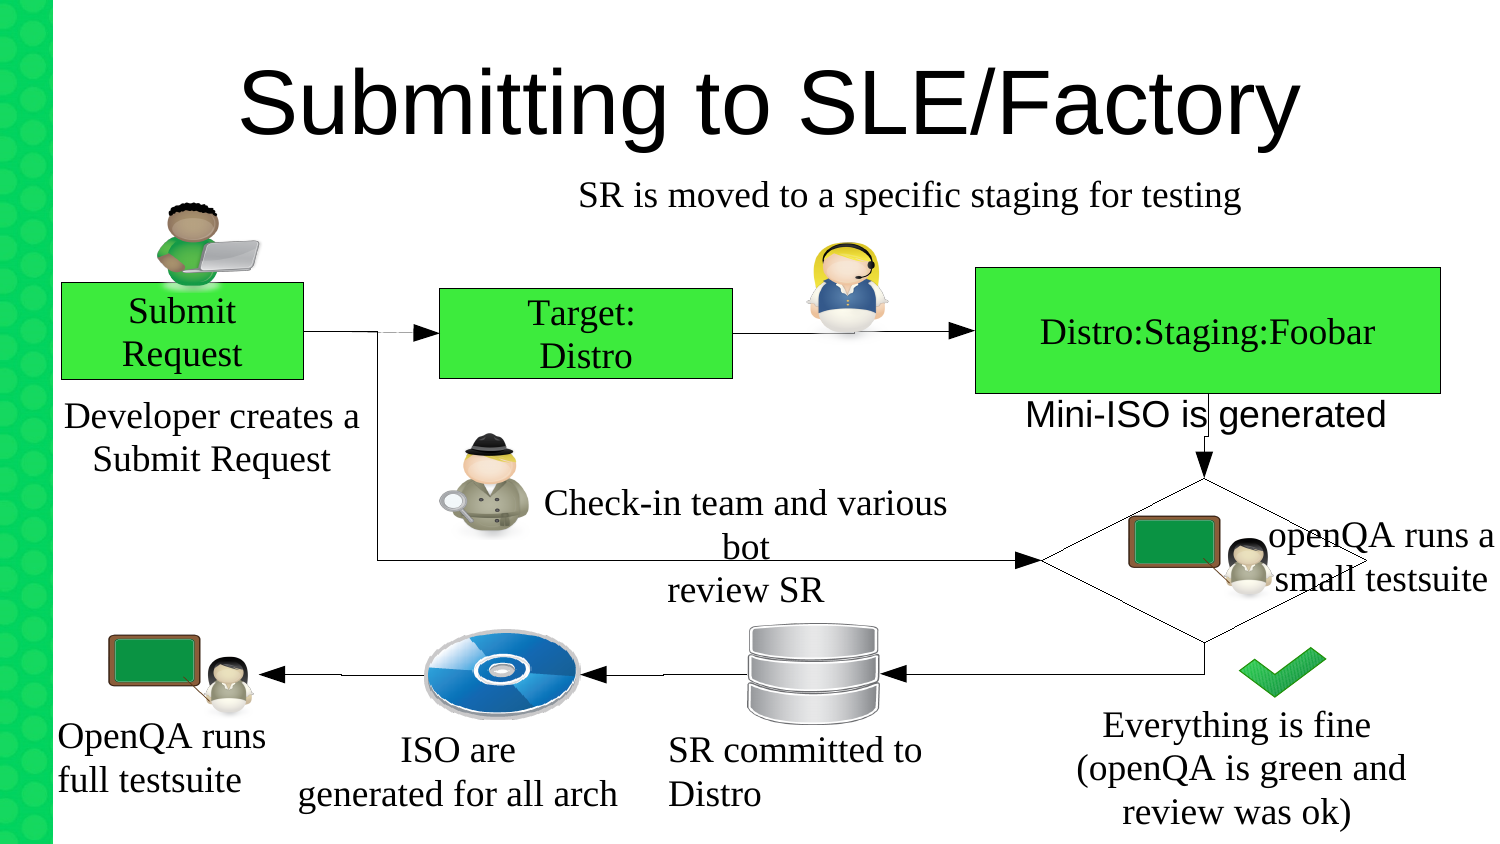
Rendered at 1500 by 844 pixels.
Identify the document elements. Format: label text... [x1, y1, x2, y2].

text_box Target: Distro [439, 288, 733, 379]
text_box Everything is fine (openQA is green and review was ok) [1066, 701, 1471, 833]
picture [1221, 625, 1342, 716]
text_box Developer creates a Submit Request [58, 392, 366, 563]
picture [431, 426, 546, 540]
text_box SR committed to Distro [668, 727, 990, 815]
picture [103, 630, 259, 712]
picture [424, 629, 581, 720]
text_box ISO are generated for all arch [297, 727, 660, 815]
text_box Check-in team and various bot review SR [543, 480, 996, 655]
picture [792, 232, 906, 345]
picture [747, 623, 880, 725]
picture [0, 0, 61, 844]
text_box Submit Request [61, 282, 304, 380]
picture [147, 194, 268, 293]
title Submitting to SLE/Factory [143, 51, 1397, 154]
text_box Distro:Staging:Foobar [975, 267, 1441, 394]
text_box OpenQA runs full testsuite [57, 712, 285, 801]
picture [1123, 511, 1268, 601]
text_box openQA runs a small testsuite [1268, 511, 1500, 603]
text_box SR is moved to a specific staging for testing [578, 172, 1326, 232]
